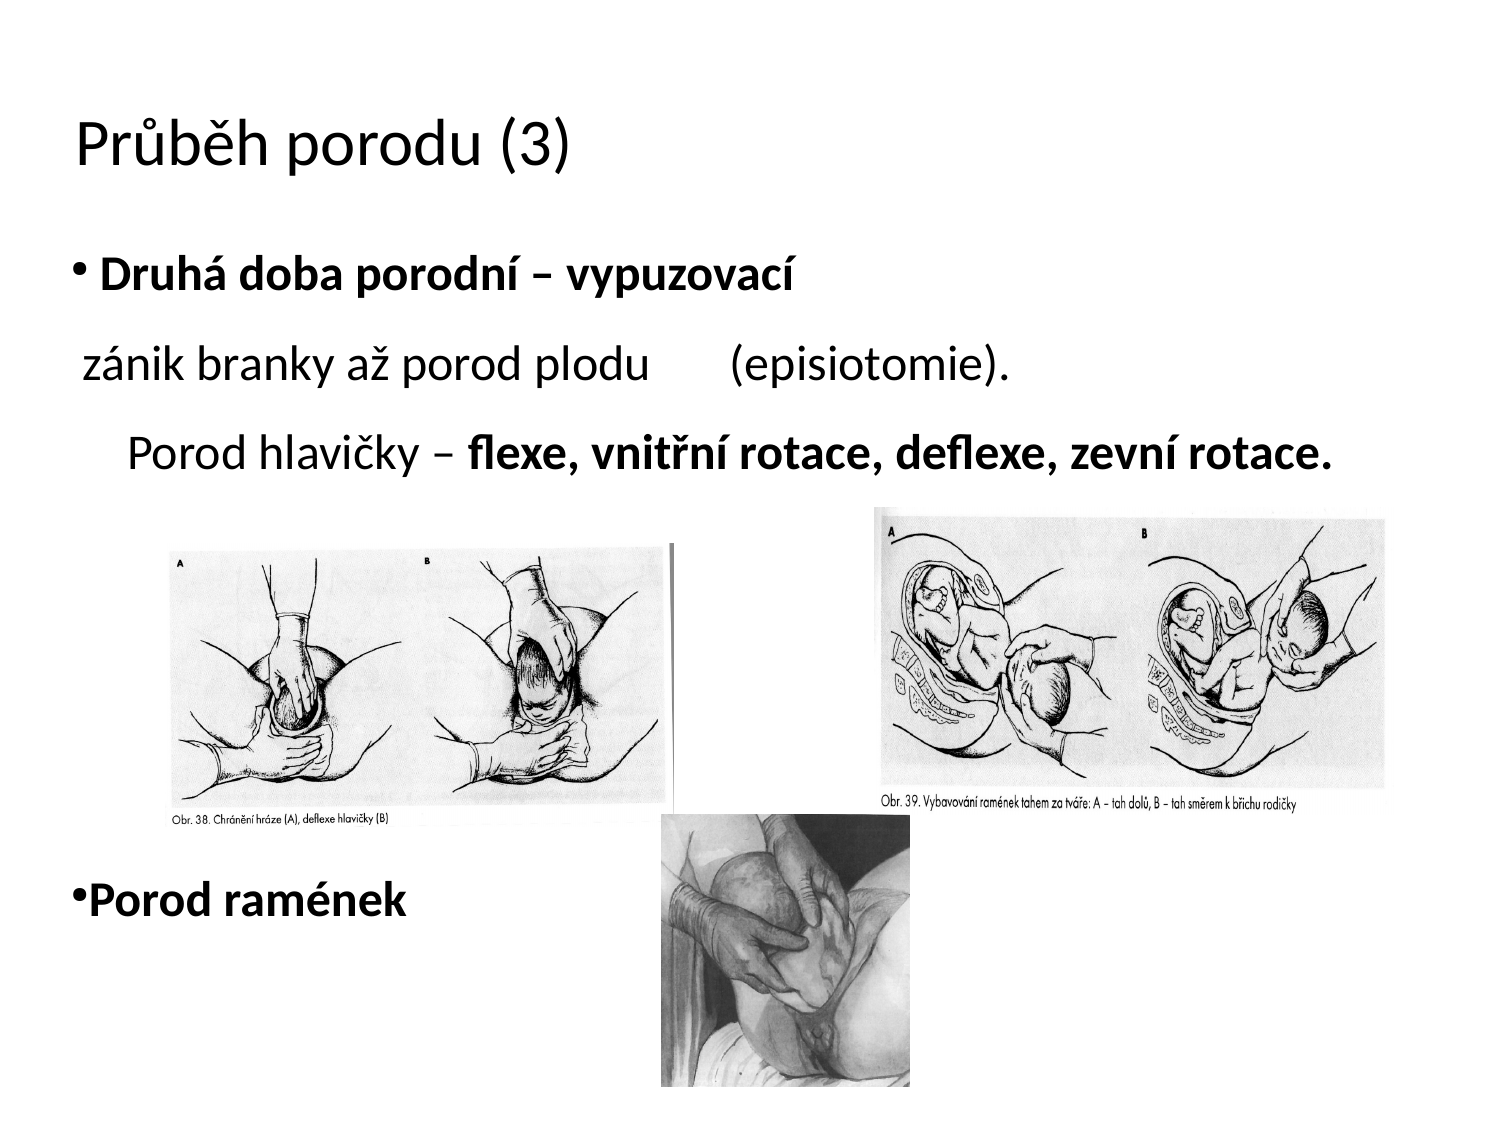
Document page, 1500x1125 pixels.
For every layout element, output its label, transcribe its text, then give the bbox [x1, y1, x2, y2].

list Druhá doba porodní – vypuzovací zánik branky až porod plodu (episiotomie). Porod hlavičky – flexe, vnitřní rotace, deflexe, zevní rotace. Porod ramének [70, 240, 1421, 1125]
title Průběh porodu (3) [75, 45, 1425, 233]
picture [165, 507, 1394, 1087]
